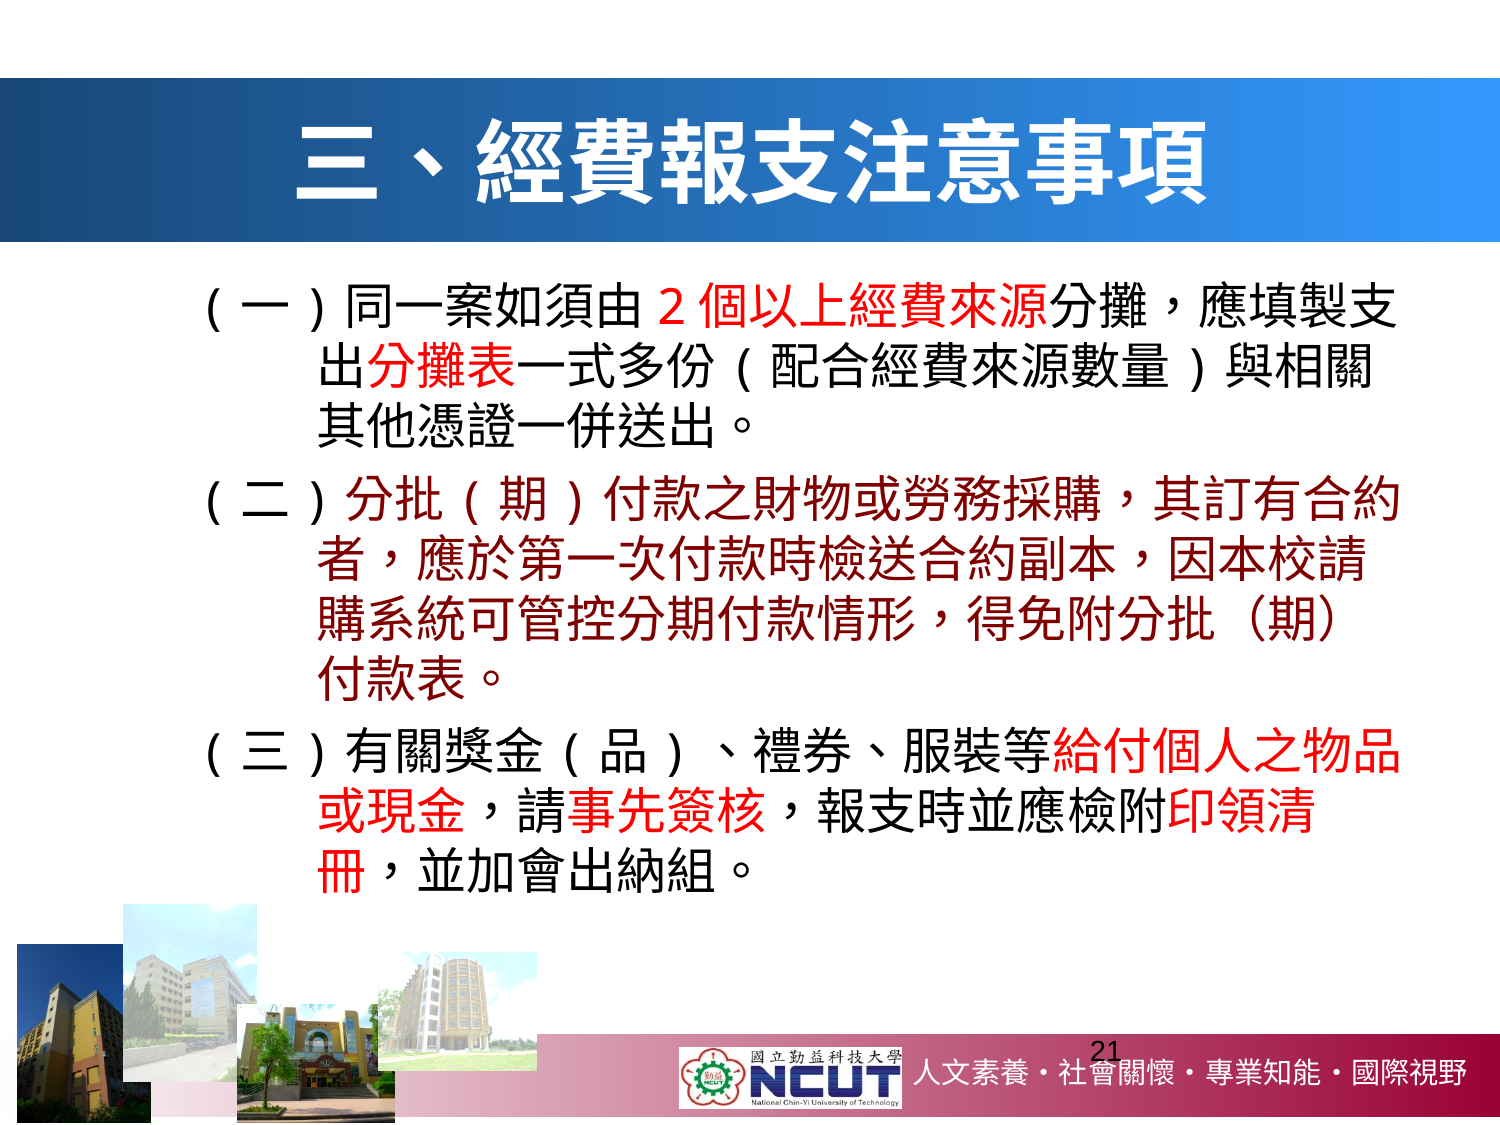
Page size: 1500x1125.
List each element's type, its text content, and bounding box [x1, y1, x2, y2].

text_box [1074, 1024, 1426, 1103]
title 三、經費報支注意事項 [0, 78, 1500, 242]
list (一)同一案如須由2個以上經費來源分攤，應填製支出分攤表一式多份(配合經費來源數量)與相關其他憑證一併送出。 (二)分批(期)付款之財物或勞務採購，其訂有合約者，應於第一次付款時檢送合約副本，因本校請購系統可管控分期付款情形，得免附分批（期）付款表。 (三)有關獎金(品)、禮券、服裝等給付個人之物品或現金，請事先簽核，報支時並應檢附印領清冊，並加會出納組。 [64, 267, 1424, 977]
